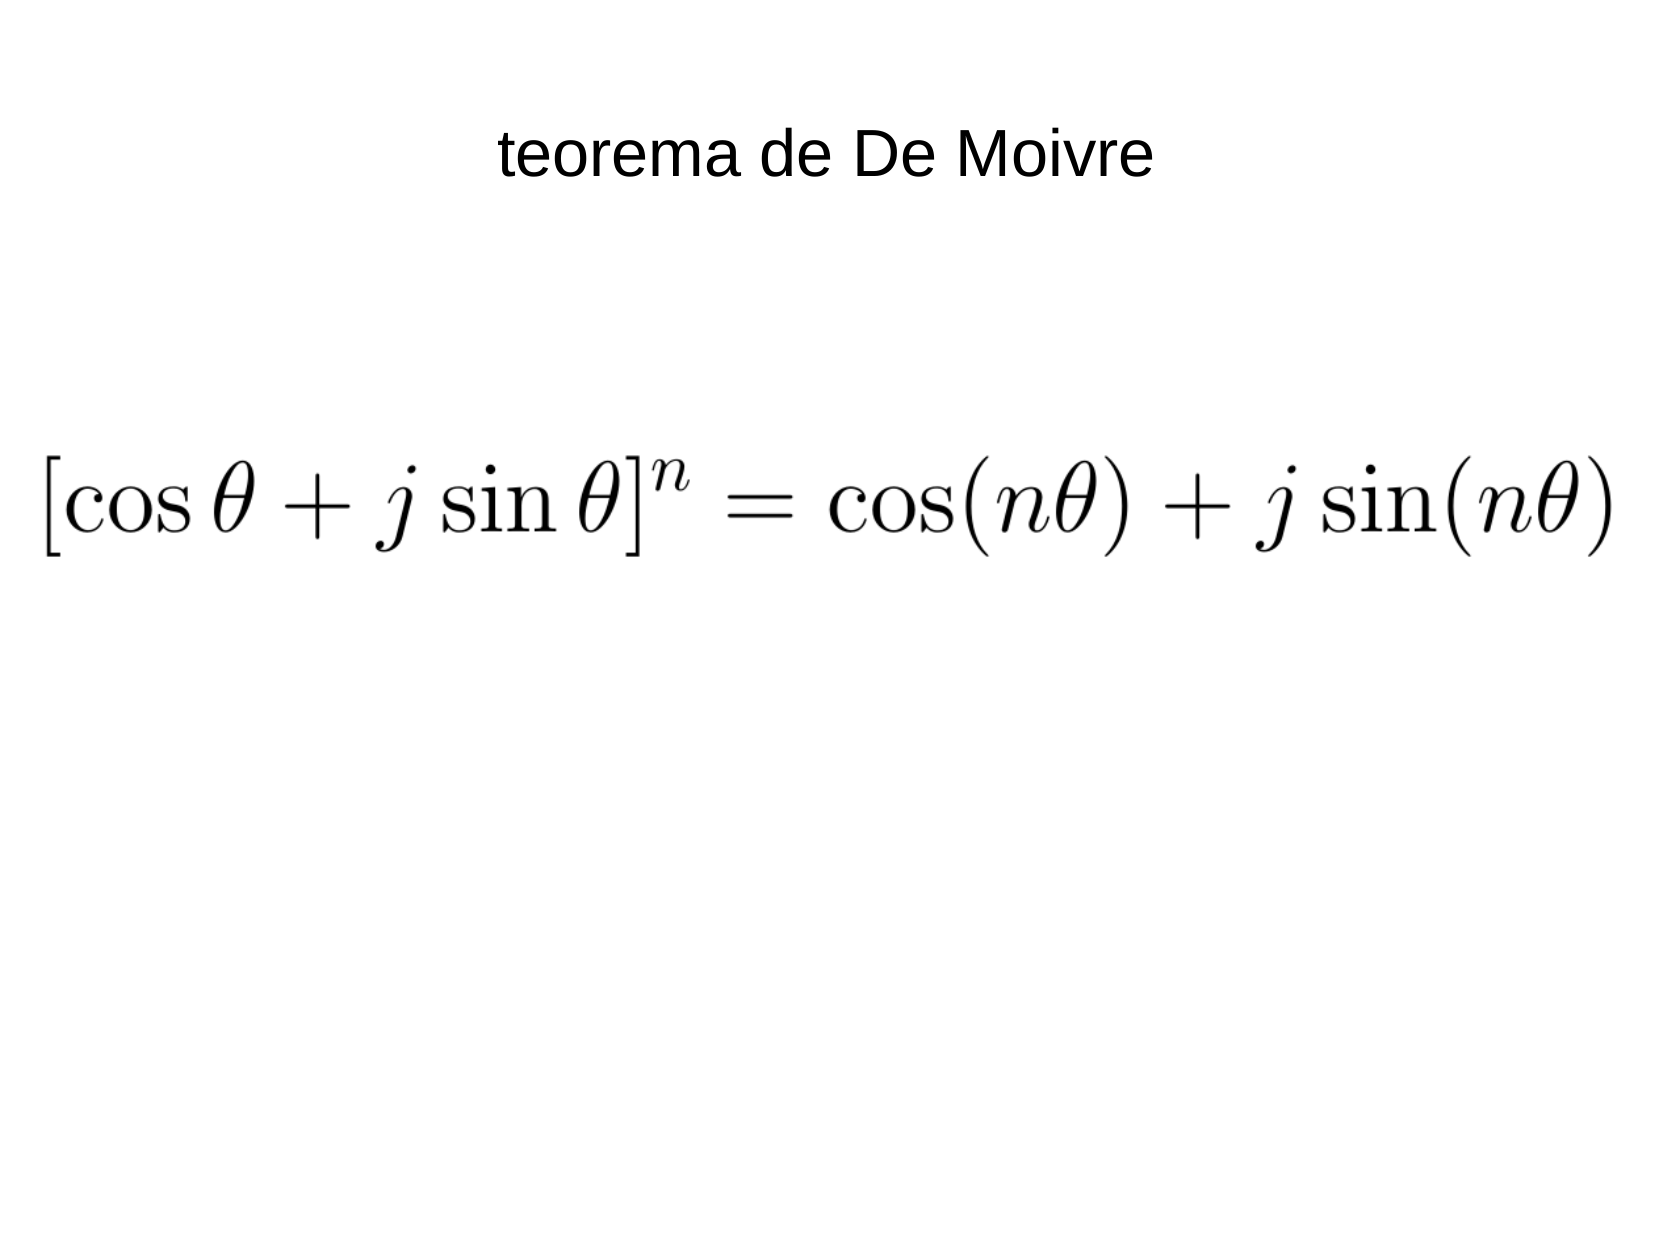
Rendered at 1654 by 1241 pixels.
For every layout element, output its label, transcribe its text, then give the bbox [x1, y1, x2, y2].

title teorema de De Moivre [82, 56, 1571, 250]
picture [29, 433, 1625, 863]
